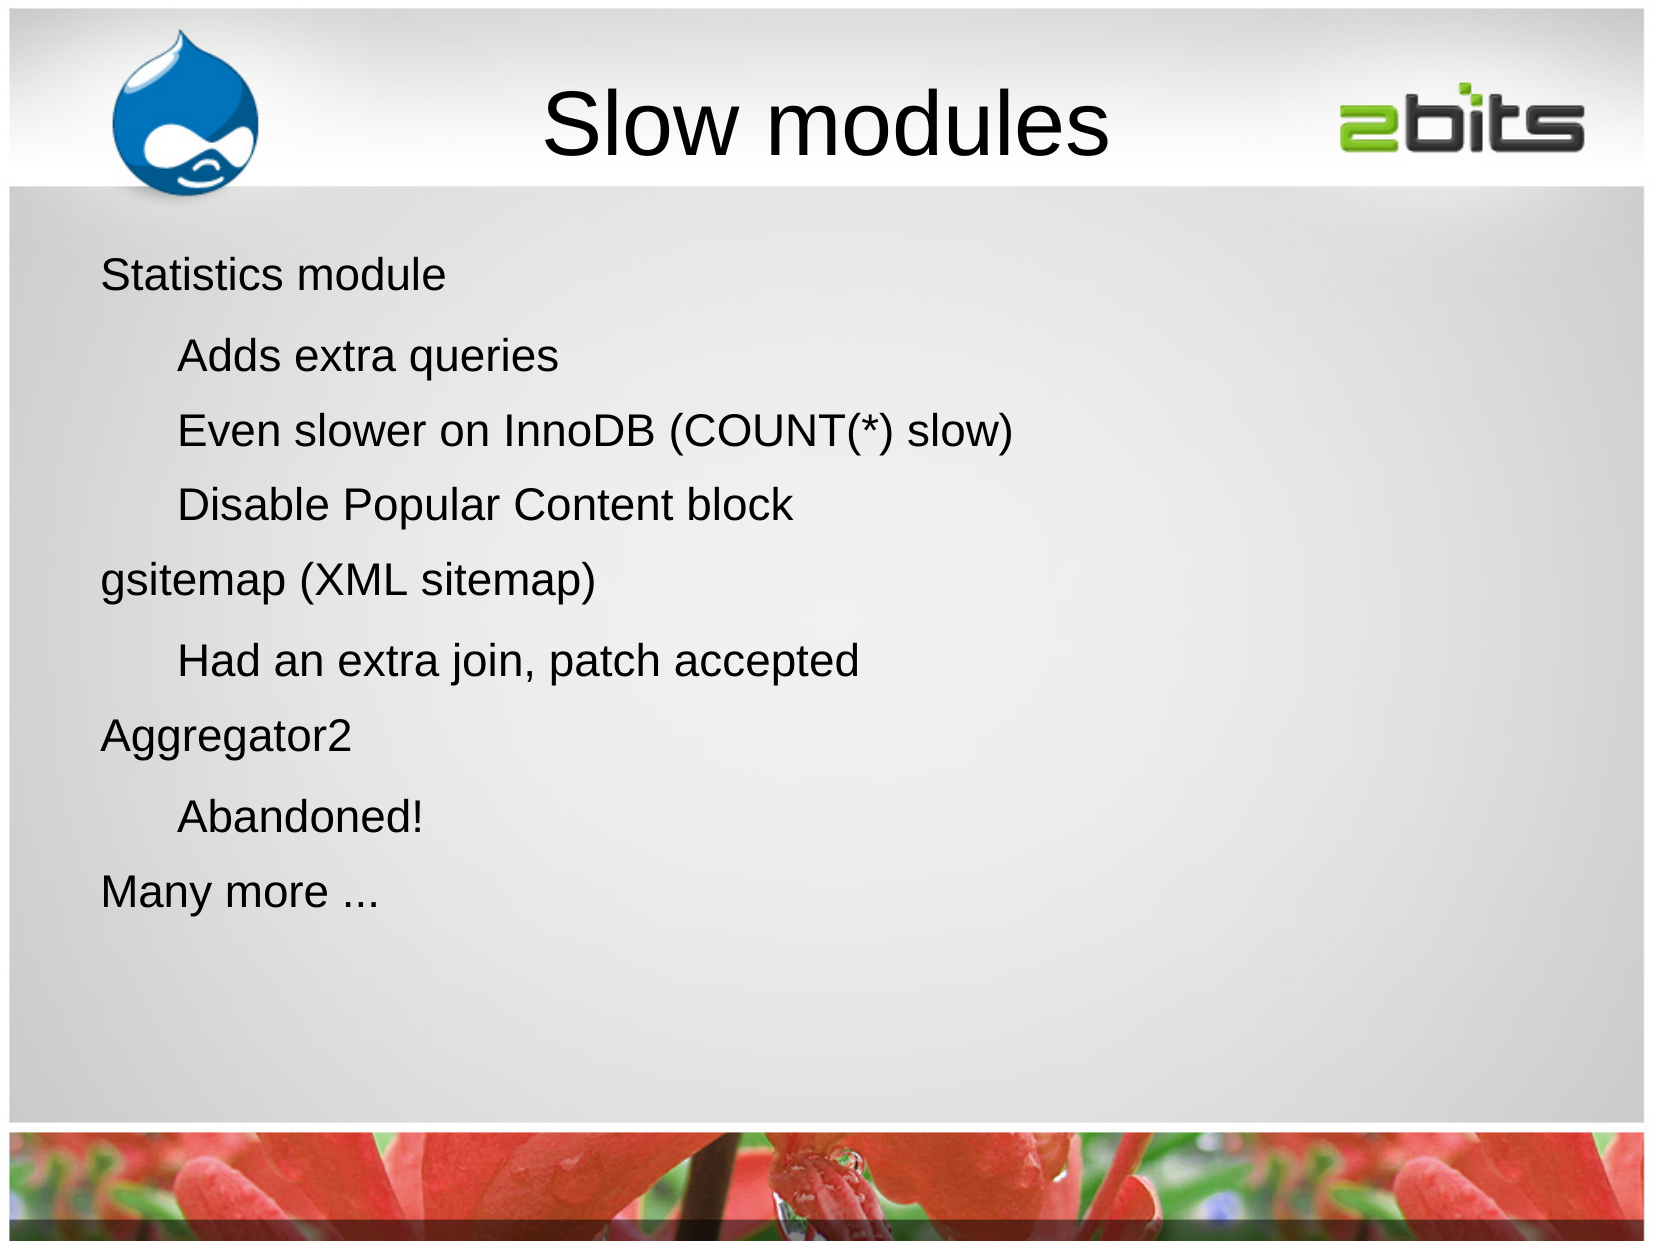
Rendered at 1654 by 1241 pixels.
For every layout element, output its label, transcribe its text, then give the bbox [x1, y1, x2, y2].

picture [0, 0, 1654, 1241]
title Slow modules [82, 27, 1571, 220]
list Statistics module Adds extra queries Even slower on InnoDB (COUNT(*) slow) Disable Popular Content block gsitemap (XML sitemap) Had an extra join, patch accepted Aggregator2 Abandoned! Many more ... [82, 248, 1571, 1068]
